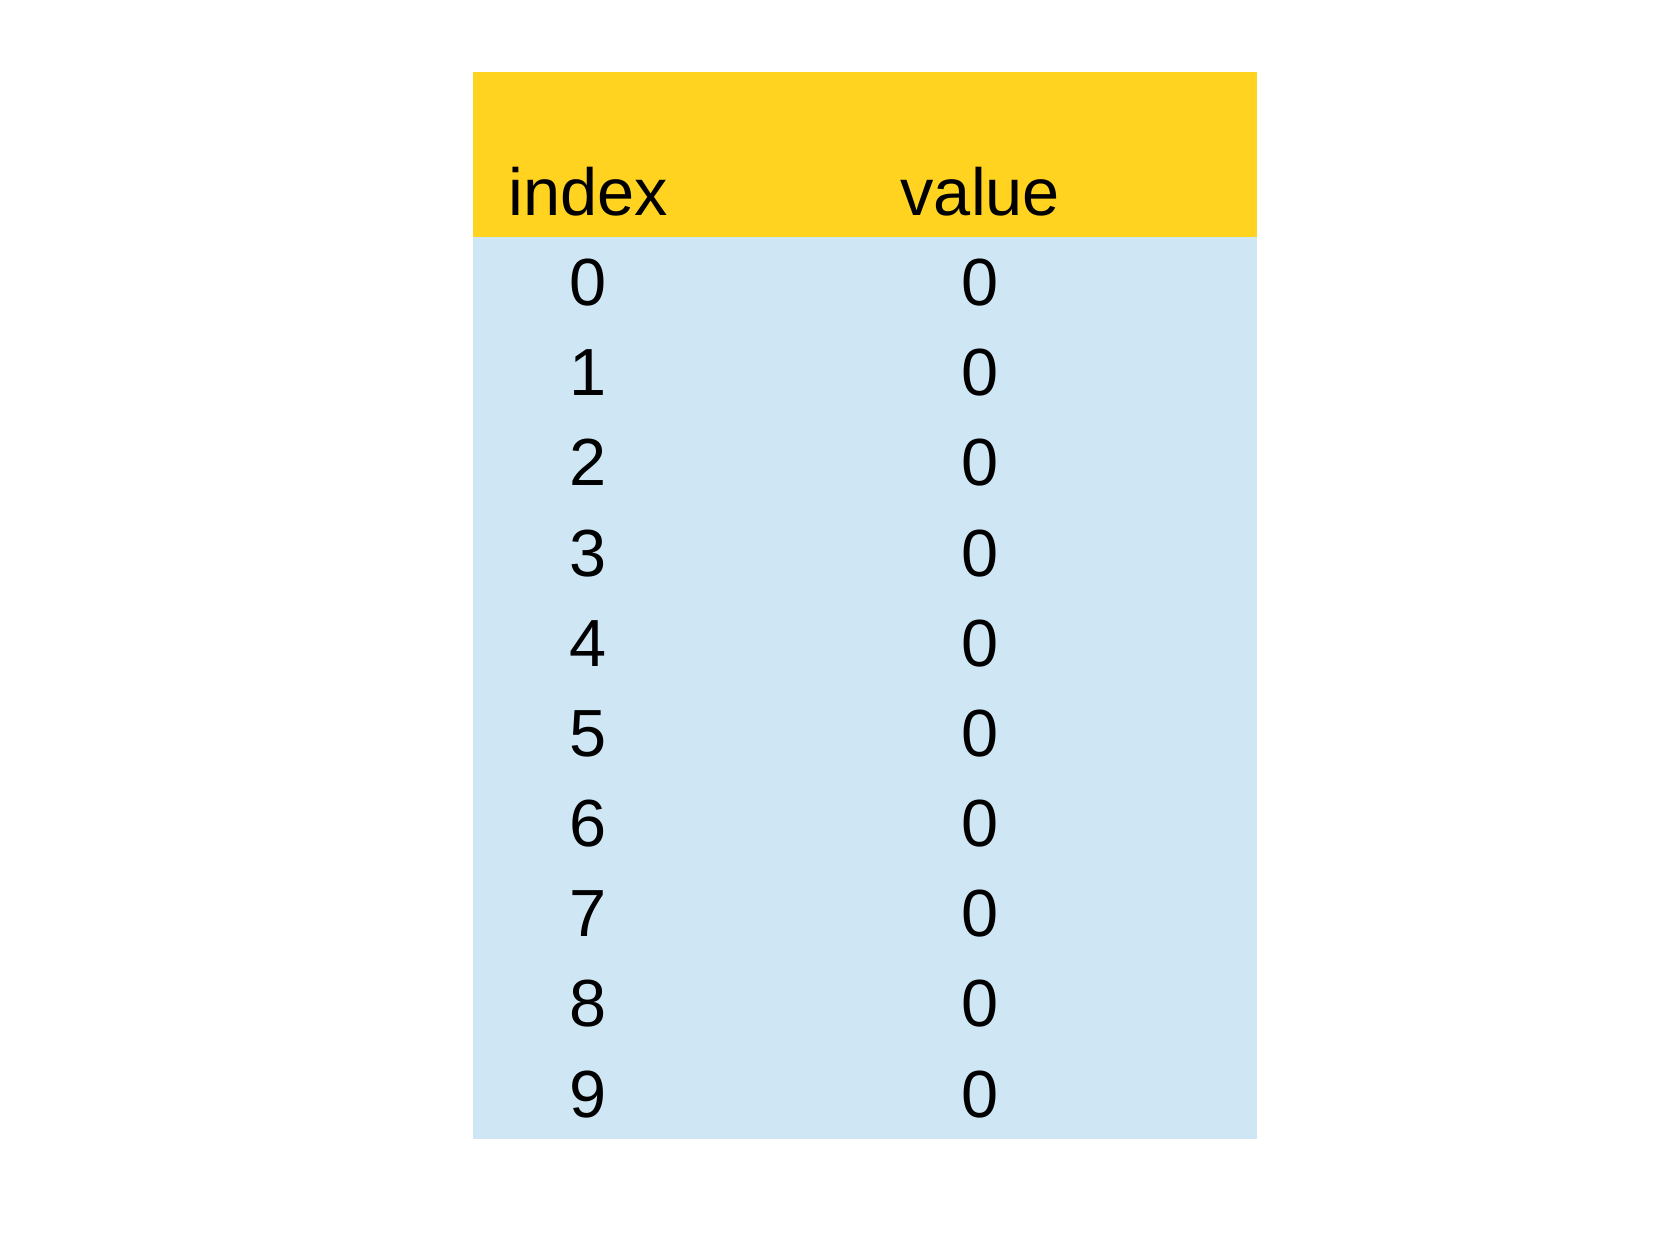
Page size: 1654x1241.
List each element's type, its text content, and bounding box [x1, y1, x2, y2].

table_cell 0 [703, 598, 1257, 688]
table_cell 0 [703, 959, 1257, 1049]
table_cell 0 [703, 237, 1257, 328]
table_cell 3 [473, 508, 703, 598]
table_cell 2 [473, 418, 703, 508]
table_header value [703, 72, 1257, 237]
table_cell 0 [703, 778, 1257, 869]
table_cell 1 [473, 328, 703, 418]
table_cell 0 [703, 508, 1257, 598]
table_cell 4 [473, 598, 703, 688]
table_cell 0 [703, 869, 1257, 959]
table_cell 5 [473, 688, 703, 778]
table_cell 6 [473, 778, 703, 869]
table_cell 9 [473, 1049, 703, 1139]
table_cell 0 [703, 418, 1257, 508]
table_cell 7 [473, 869, 703, 959]
table_cell 0 [703, 1049, 1257, 1139]
table_cell 0 [703, 328, 1257, 418]
table_cell 0 [473, 237, 703, 328]
table_cell 0 [703, 688, 1257, 778]
table_cell 8 [473, 959, 703, 1049]
table_header index [473, 72, 703, 237]
